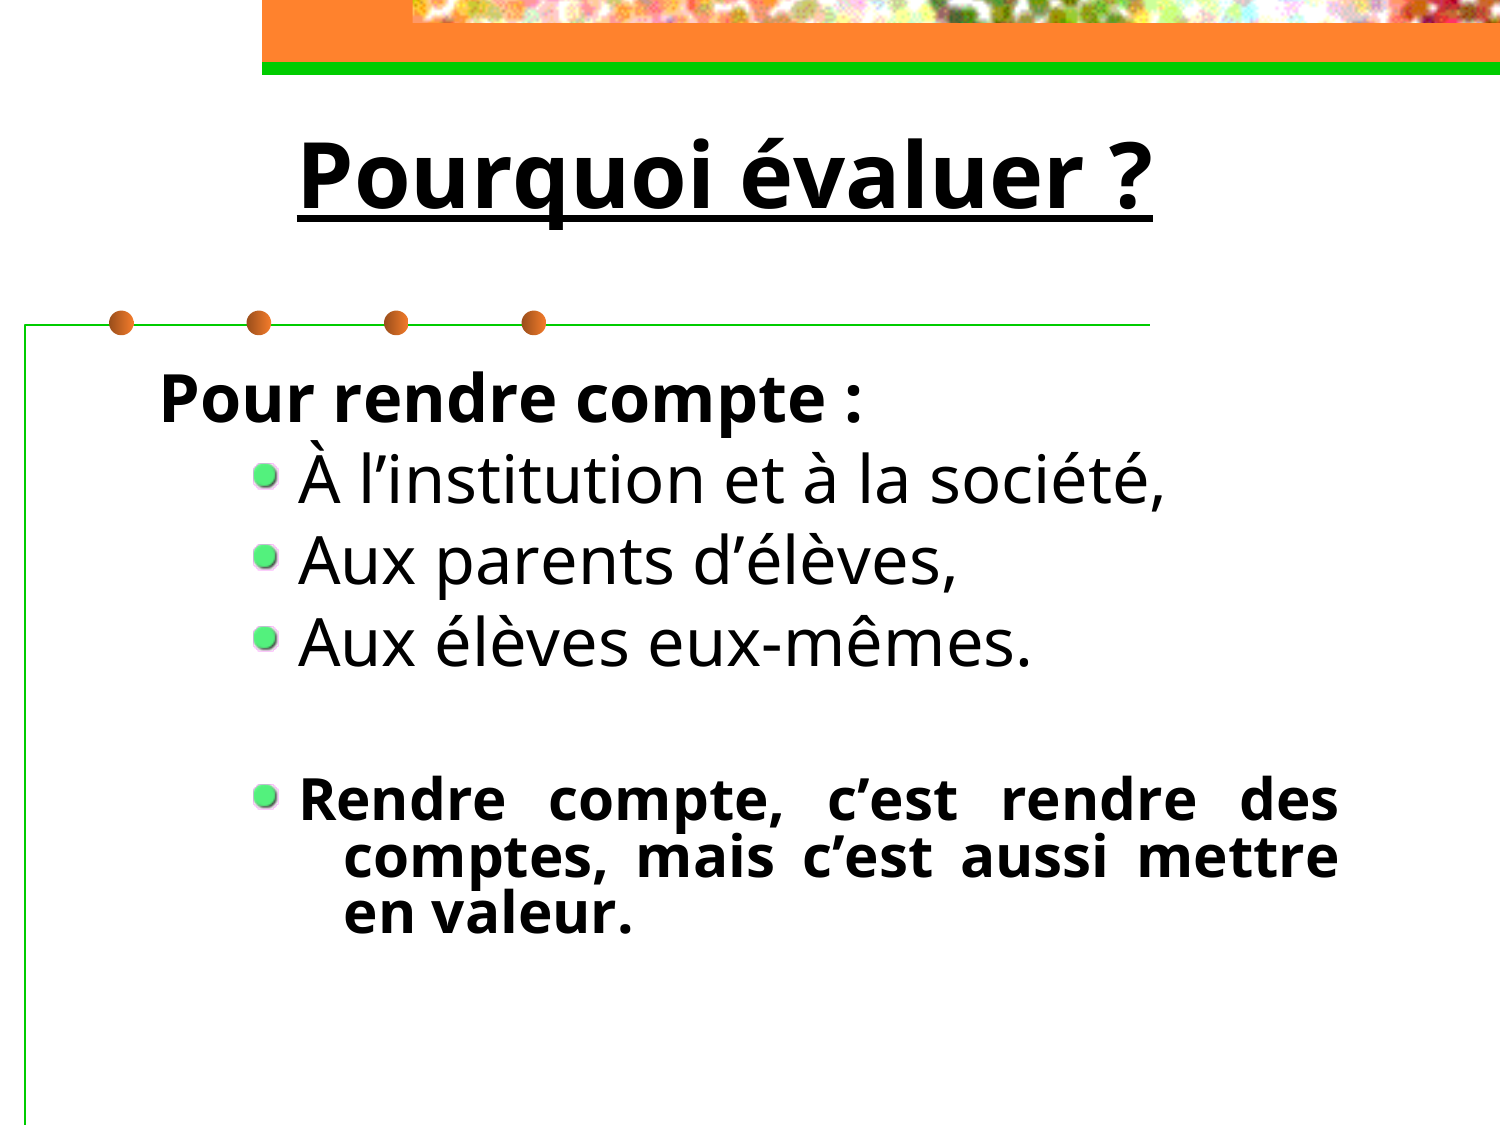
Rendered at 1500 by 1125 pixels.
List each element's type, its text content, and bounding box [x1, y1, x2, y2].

list Pour rendre compte : À l’institution et à la société, Aux parents d’élèves, Aux élèves eux-mêmes. Rendre compte, c’est rendre des comptes, mais c’est aussi mettre en valeur. [87, 350, 1363, 975]
picture [412, 0, 1500, 23]
title Pourquoi évaluer ? [87, 76, 1363, 266]
